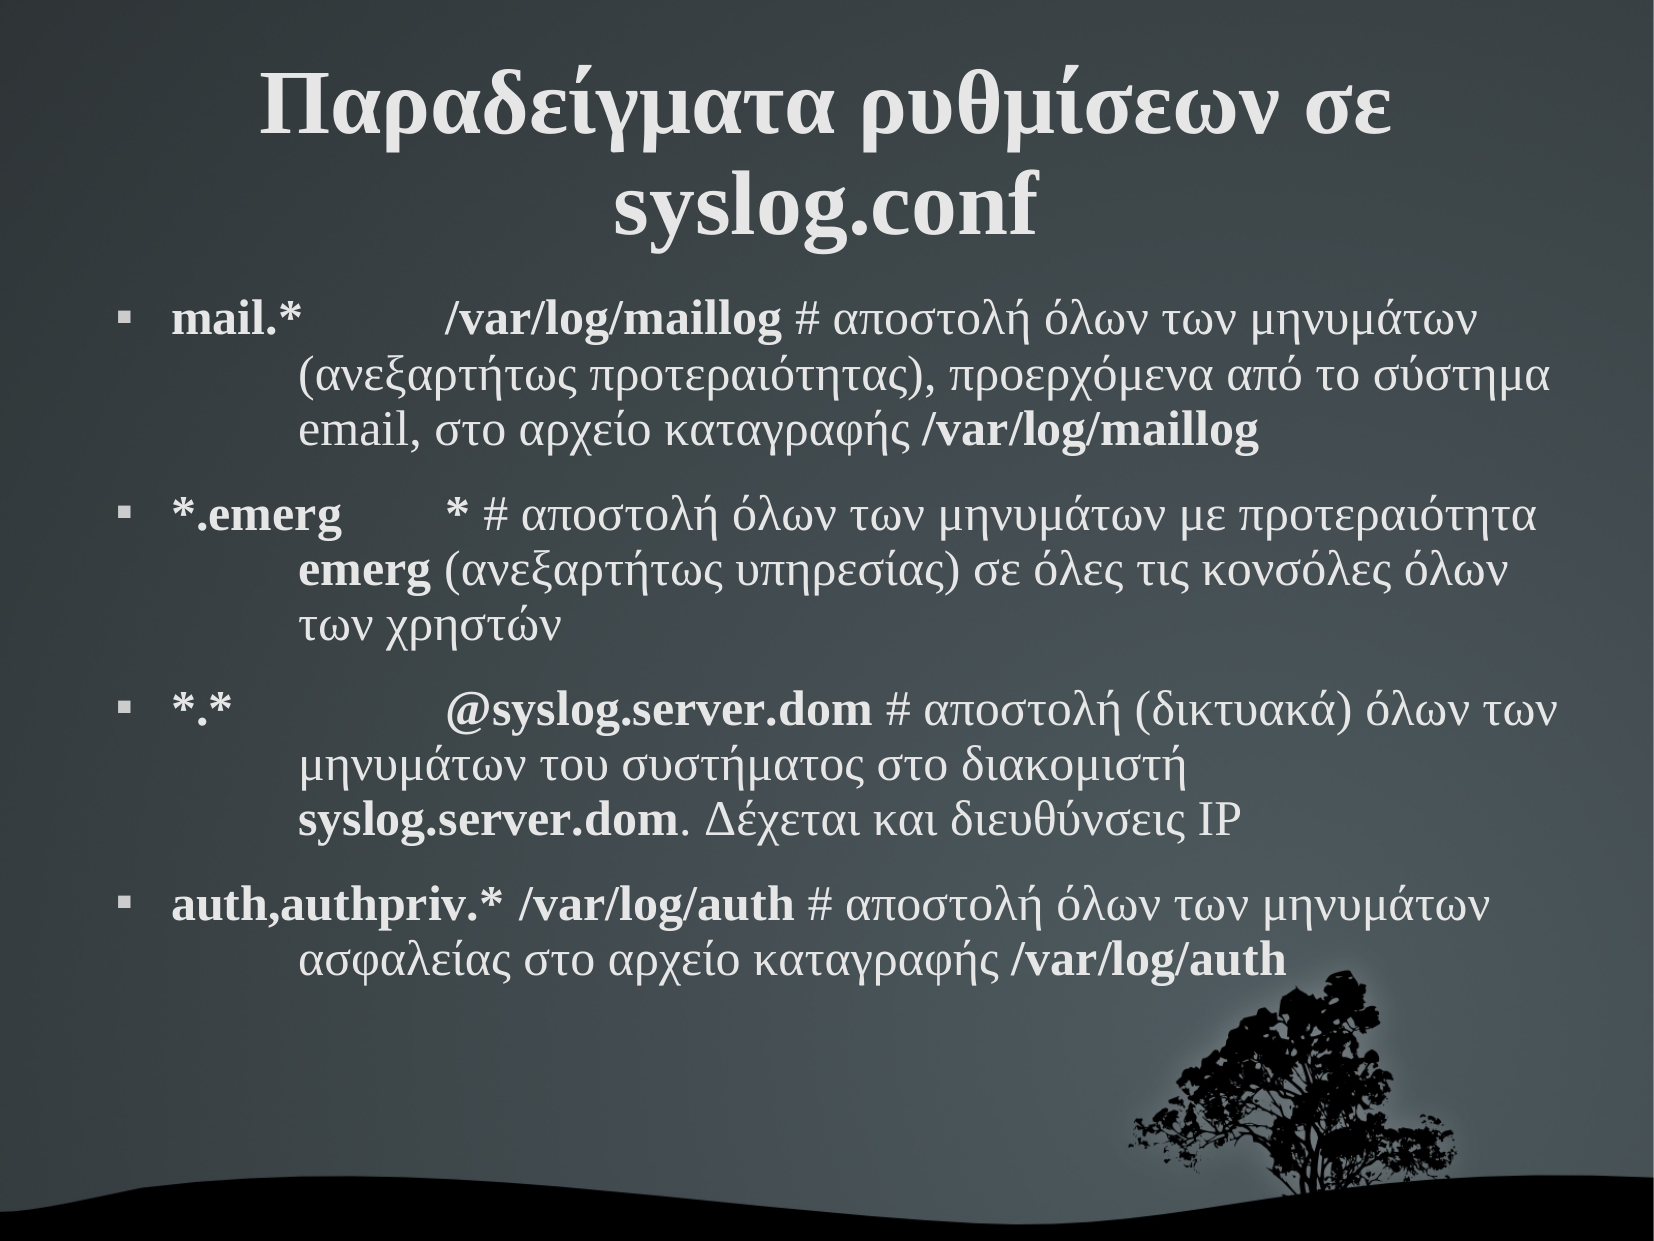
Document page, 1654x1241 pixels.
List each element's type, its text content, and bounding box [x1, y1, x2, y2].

picture [0, 0, 1654, 1241]
title Παραδείγματα ρυθμίσεων σε syslog.conf [82, 33, 1571, 273]
list mail.* /var/log/maillog # αποστολή όλων των μηνυμάτων (ανεξαρτήτως προτεραιότητας), προερχόμενα από το σύστημα email, στο αρχείο καταγραφής /var/log/maillog *.emerg * # αποστολή όλων των μηνυμάτων με προτεραιότητα emerg (ανεξαρτήτως υπηρεσίας) σε όλες τις κονσόλες όλων των χρηστών *.* @syslog.server.dom # αποστολή (δικτυακά) όλων των μηνυμάτων του συστήματος στο διακομιστή syslog.server.dom. Δέχεται και διευθύνσεις IP auth,authpriv.* /var/log/auth # αποστολή όλων των μηνυμάτων ασφαλείας στο αρχείο καταγραφής /var/log/auth [82, 290, 1571, 1109]
